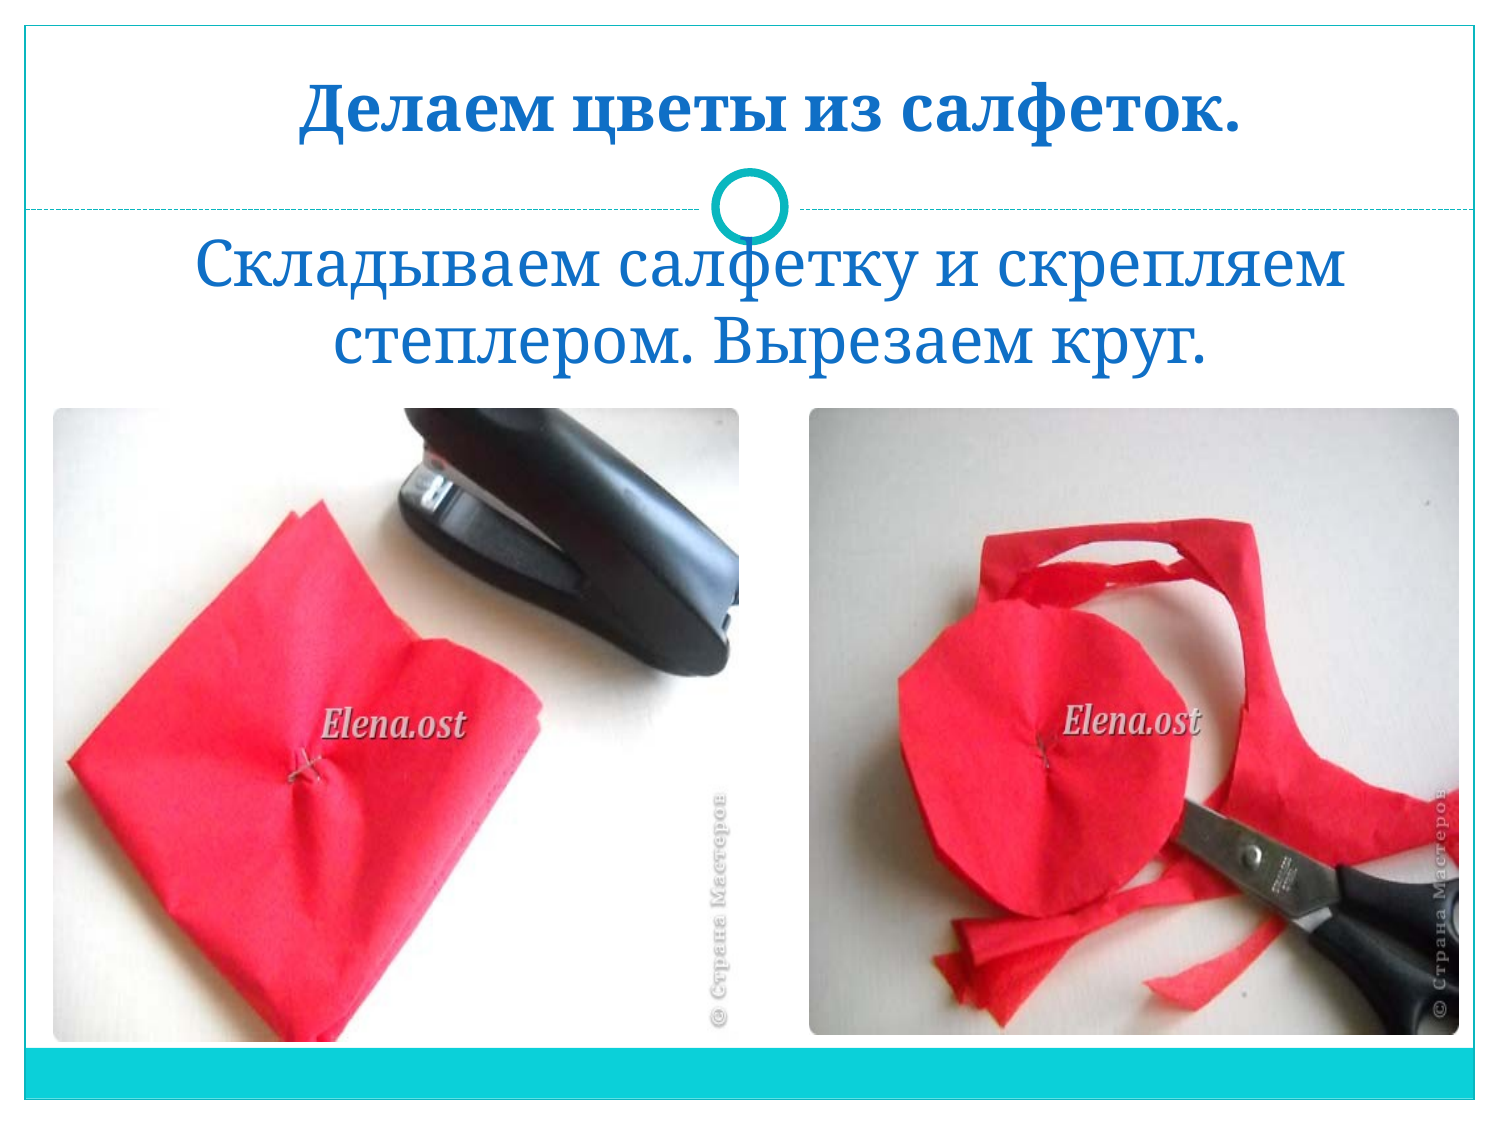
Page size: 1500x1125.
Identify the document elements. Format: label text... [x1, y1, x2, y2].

picture [53, 408, 739, 1042]
title Делаем цветы из салфеток. Складываем салфетку и скрепляем степлером. Вырезаем круг. [41, 59, 1500, 532]
picture [809, 408, 1459, 1035]
